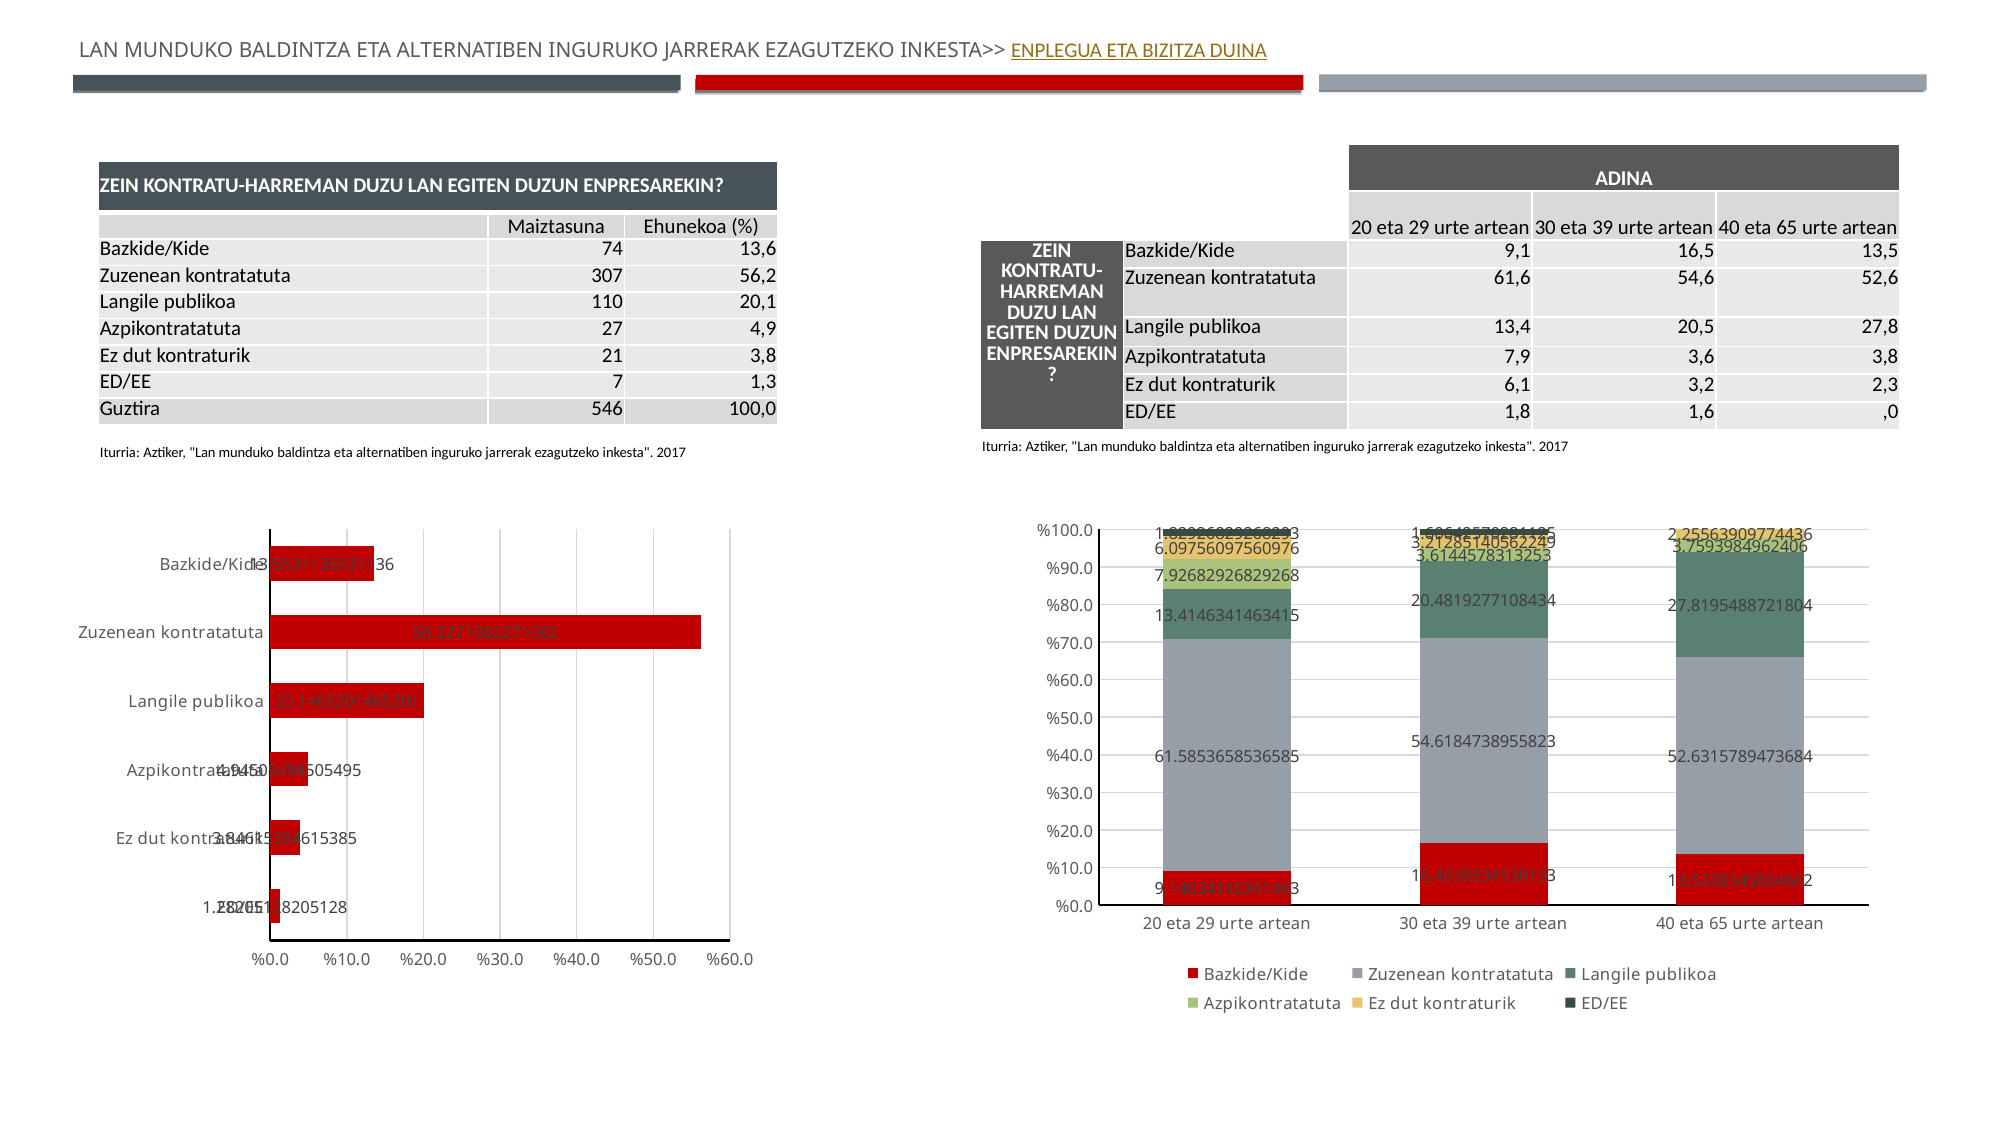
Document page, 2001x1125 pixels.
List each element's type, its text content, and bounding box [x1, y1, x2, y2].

chart [64, 519, 768, 980]
table_cell 61,6 [1349, 269, 1531, 316]
table_cell ZEIN KONTRATU-HARREMAN DUZU LAN EGITEN DUZUN ENPRESAREKIN? [981, 241, 1123, 429]
table_cell 6,1 [1349, 375, 1531, 401]
table_cell Bazkide/Kide [1124, 241, 1347, 267]
table_cell 52,6 [1717, 269, 1899, 316]
table_cell Iturria: Aztiker, "Lan munduko baldintza eta alternatiben inguruko jarrerak ezagutzeko inkesta". 2017 [981, 431, 1899, 455]
table_cell 20,5 [1533, 318, 1715, 346]
table_cell ED/EE [99, 373, 487, 397]
table_cell 56,2 [625, 266, 777, 291]
table_cell Zuzenean kontratatuta [1124, 269, 1347, 316]
table_cell Ehunekoa (%) [625, 215, 777, 238]
table_cell 74 [489, 240, 624, 265]
table_cell 21 [489, 346, 624, 371]
table_cell Bazkide/Kide [99, 240, 487, 265]
table_cell ED/EE [1124, 403, 1347, 429]
table_cell 13,6 [625, 240, 777, 265]
table_header [1124, 145, 1347, 190]
table_header ZEIN KONTRATU-HARREMAN DUZU LAN EGITEN DUZUN ENPRESAREKIN? [99, 162, 777, 210]
table_cell 27,8 [1717, 318, 1899, 346]
table_cell 30 eta 39 urte artean [1533, 192, 1715, 239]
table_cell Zuzenean kontratatuta [99, 266, 487, 291]
table_cell 16,5 [1533, 241, 1715, 267]
table_cell 110 [489, 293, 624, 318]
table_cell 13,4 [1349, 318, 1531, 346]
table_cell 1,3 [625, 373, 777, 397]
table_cell Langile publikoa [1124, 318, 1347, 346]
table_cell Guztira [99, 399, 487, 424]
table_cell 4,9 [625, 319, 777, 344]
table_cell [99, 215, 487, 238]
table_cell 27 [489, 319, 624, 344]
table_cell 546 [489, 399, 624, 424]
table_cell 3,2 [1533, 375, 1715, 401]
table_cell 7 [489, 373, 624, 397]
table_cell 13,5 [1717, 241, 1899, 267]
chart [1019, 507, 1886, 1021]
table_cell 1,6 [1533, 403, 1715, 429]
table_cell 54,6 [1533, 269, 1715, 316]
table_cell 7,9 [1349, 347, 1531, 373]
text_box LAN MUNDUKO BALDINTZA ETA ALTERNATIBEN INGURUKO JARRERAK EZAGUTZEKO INKESTA>> ENPLEGUA ETA BIZITZA DUINA [64, 29, 1926, 69]
table_cell [1124, 192, 1347, 239]
table_cell Maiztasuna [489, 215, 624, 238]
table_cell Ez dut kontraturik [1124, 375, 1347, 401]
table_cell [981, 192, 1123, 239]
table_cell Azpikontratatuta [99, 319, 487, 344]
table_header ADINA [1349, 145, 1899, 190]
table_cell 3,8 [1717, 347, 1899, 373]
table_cell Ez dut kontraturik [99, 346, 487, 371]
table_cell Langile publikoa [99, 293, 487, 318]
table_cell 3,8 [625, 346, 777, 371]
table_cell 1,8 [1349, 403, 1531, 429]
table_cell ,0 [1717, 403, 1899, 429]
table_cell Azpikontratatuta [1124, 347, 1347, 373]
table_cell 40 eta 65 urte artean [1717, 192, 1899, 239]
table_cell 9,1 [1349, 241, 1531, 267]
table_cell 20 eta 29 urte artean [1349, 192, 1531, 239]
table_cell 3,6 [1533, 347, 1715, 373]
table_cell 2,3 [1717, 375, 1899, 401]
table_cell Iturria: Aztiker, "Lan munduko baldintza eta alternatiben inguruko jarrerak ezagutzeko inkesta". 2017 [99, 426, 777, 461]
table_header [981, 145, 1123, 190]
table_cell 100,0 [625, 399, 777, 424]
table_cell 20,1 [625, 293, 777, 318]
table_cell 307 [489, 266, 624, 291]
